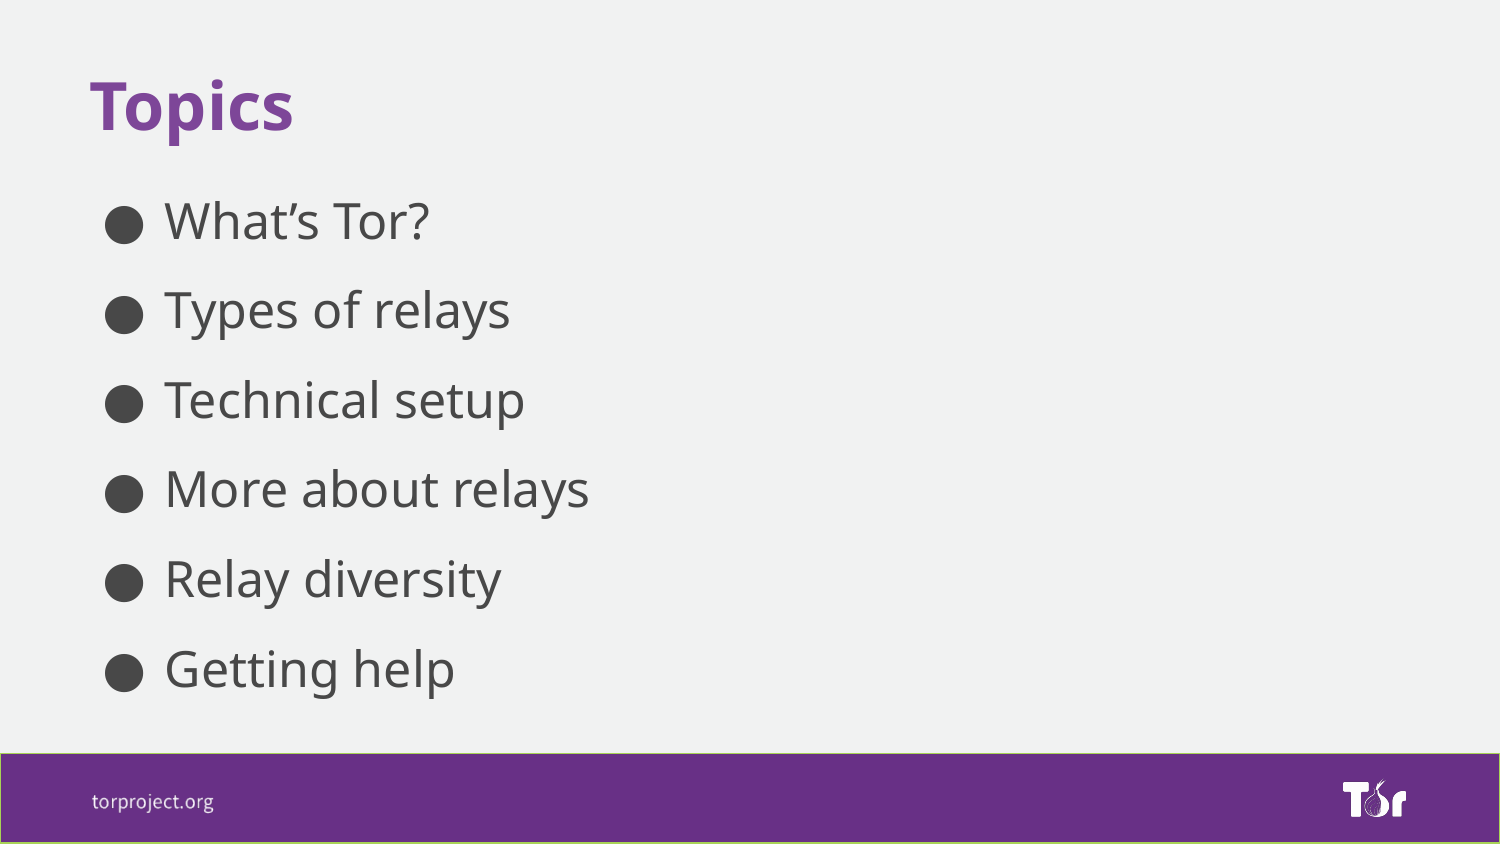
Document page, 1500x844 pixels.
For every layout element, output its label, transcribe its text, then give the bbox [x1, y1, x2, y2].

text_box What’s Tor? Types of relays Technical setup More about relays Relay diversity Getting help [75, 181, 1425, 739]
picture [75, 780, 604, 821]
text_box Topics [75, 33, 1425, 174]
picture [1343, 778, 1406, 817]
